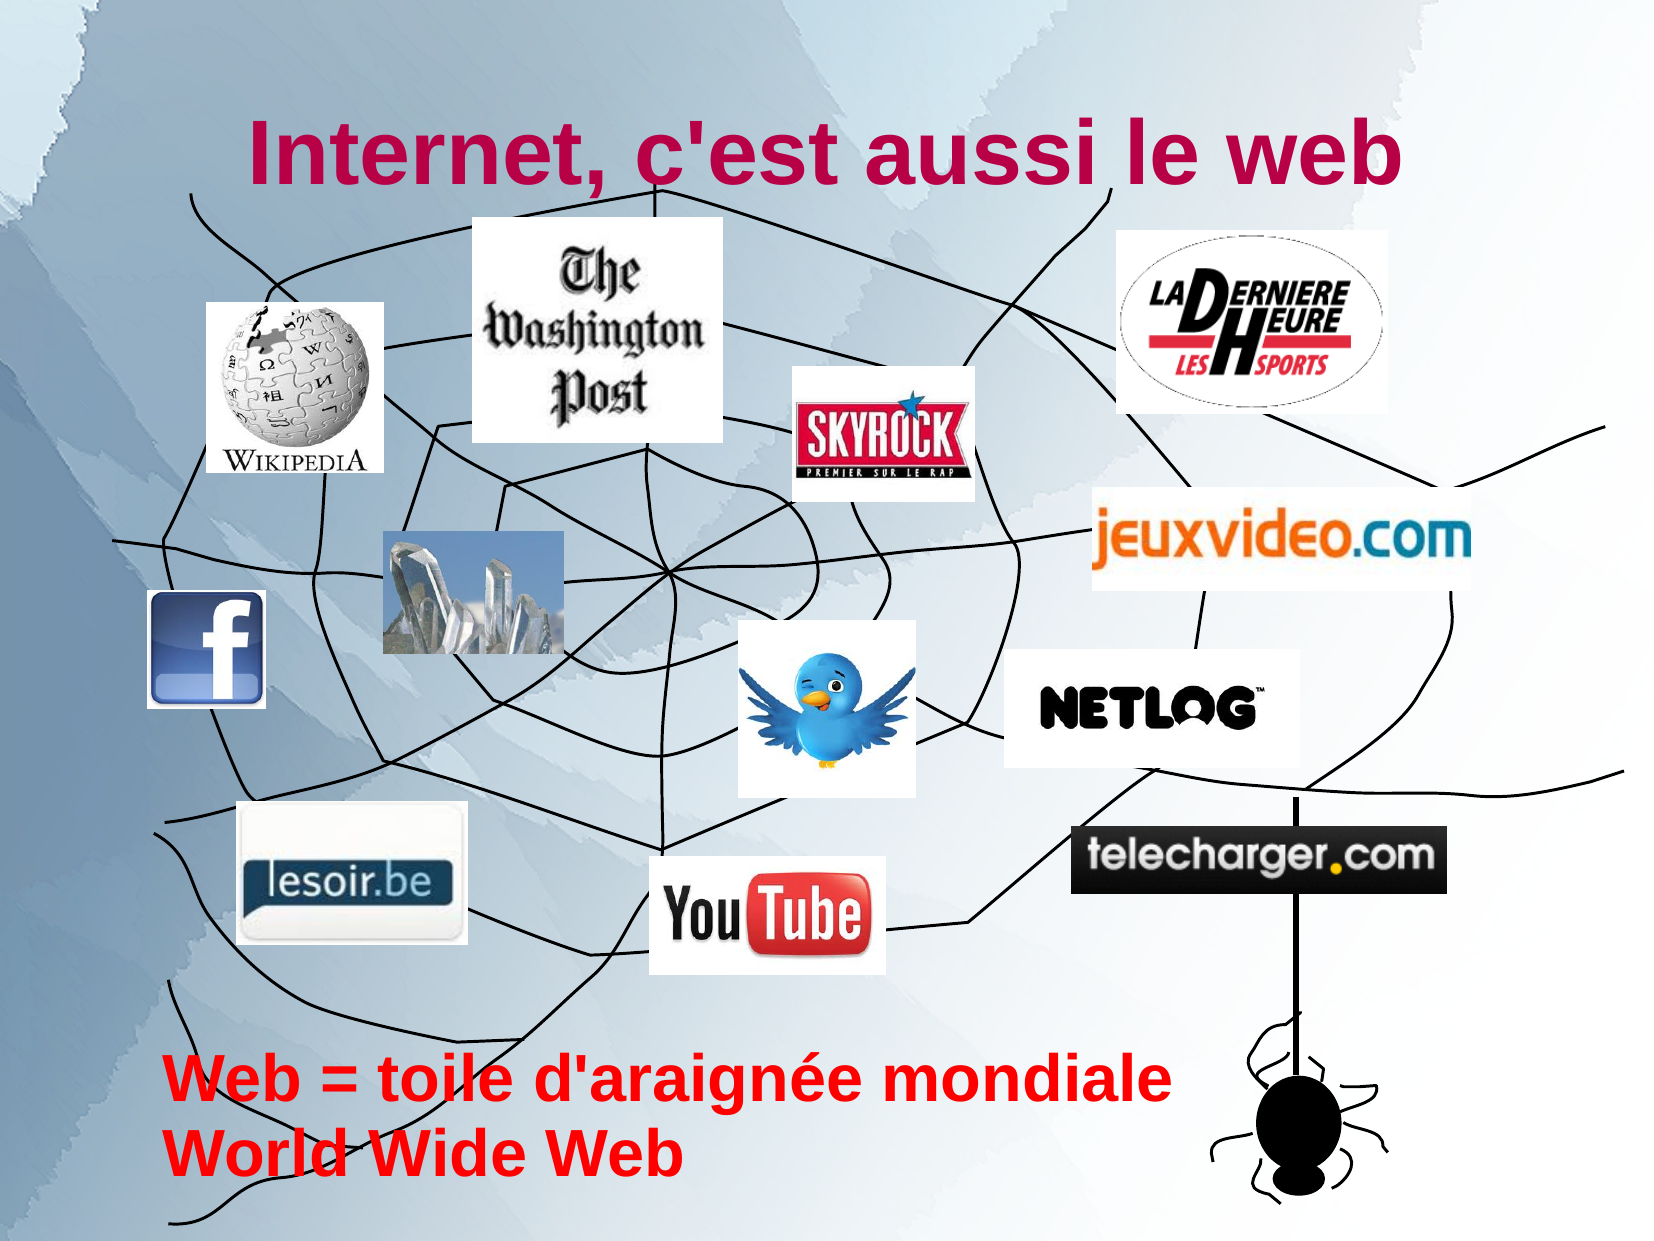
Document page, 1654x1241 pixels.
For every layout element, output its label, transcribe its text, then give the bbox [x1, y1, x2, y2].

text_box [1257, 1077, 1341, 1195]
picture [0, 0, 1654, 1241]
text_box Web = toile d'araignée mondiale World Wide Web [147, 1033, 1192, 1198]
title Internet, c'est aussi le web [82, 49, 1571, 257]
